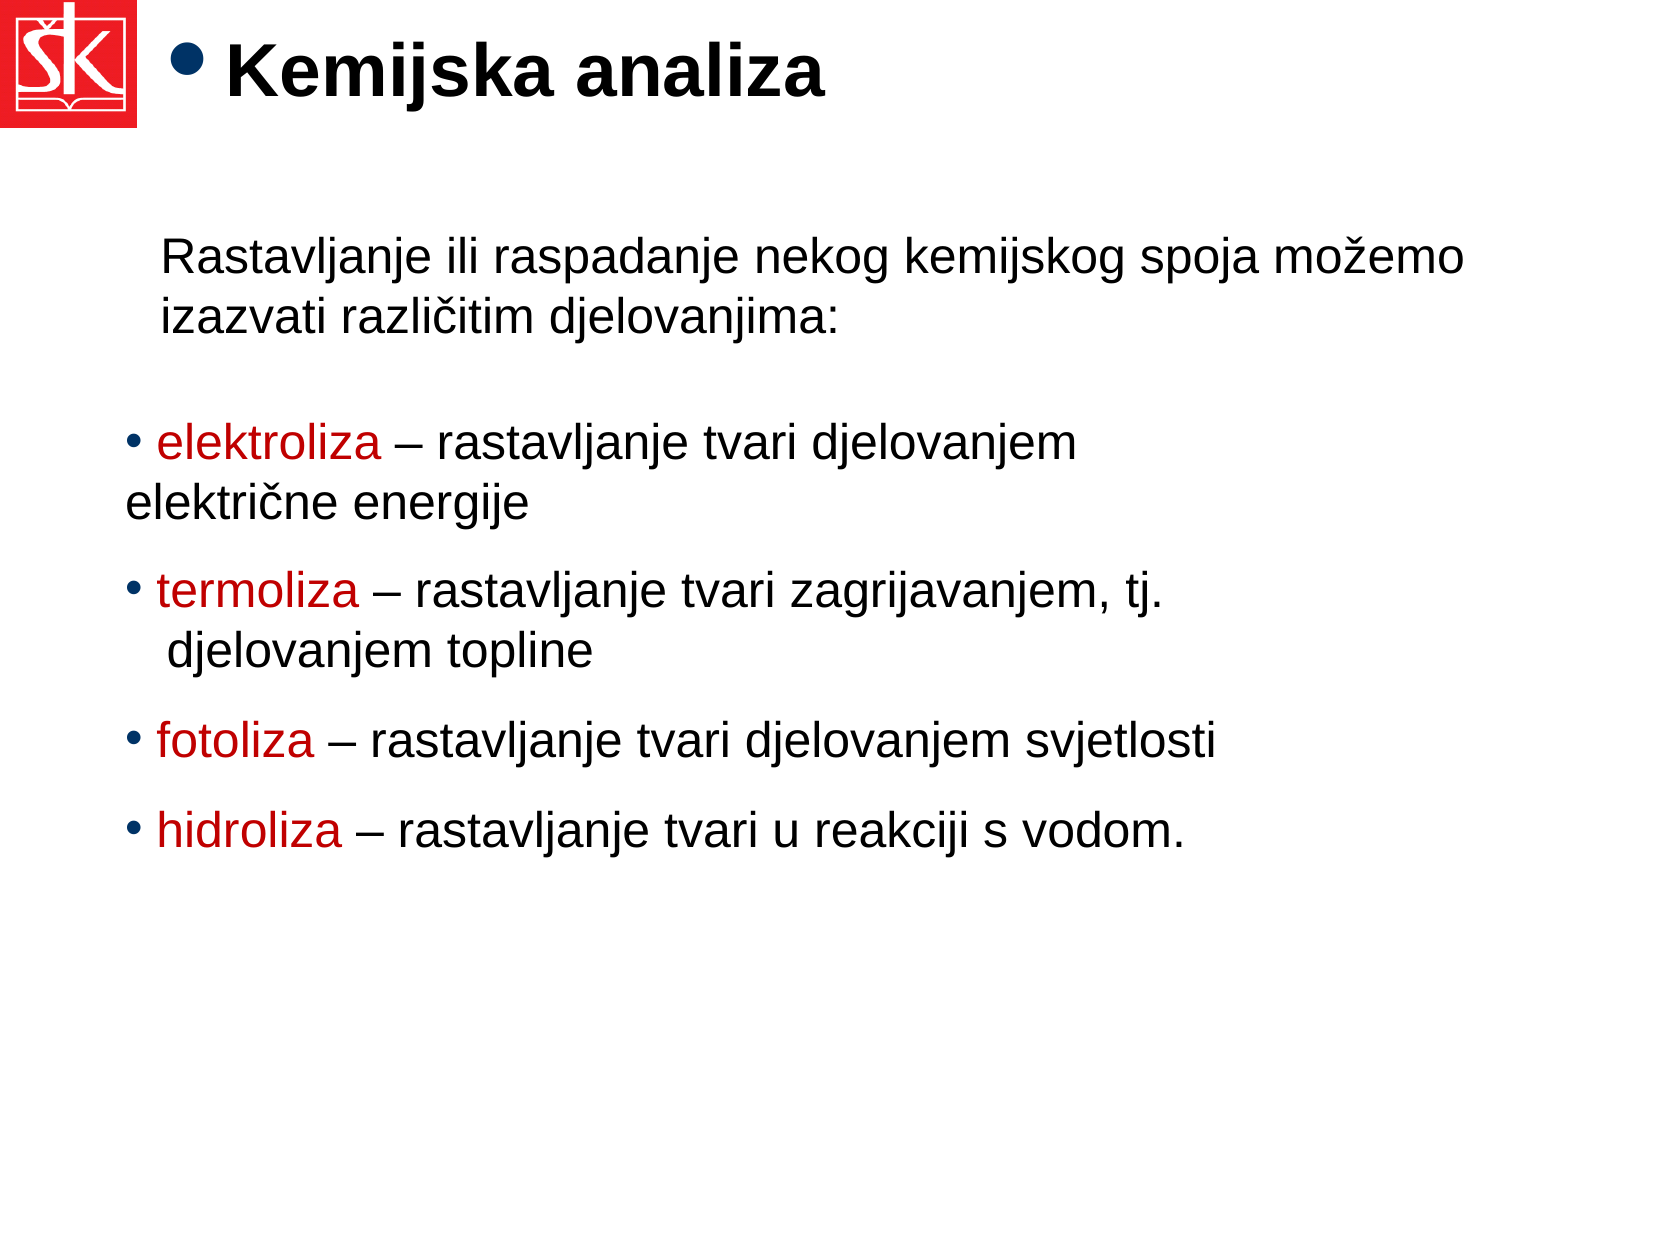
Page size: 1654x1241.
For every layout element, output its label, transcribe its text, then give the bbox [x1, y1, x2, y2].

picture [0, 0, 137, 128]
text_box Kemijska analiza [151, 13, 1337, 152]
text_box Rastavljanje ili raspadanje nekog kemijskog spoja možemo izazvati različitim djelovanjima: elektroliza – rastavljanje tvari djelovanjem električne energije termoliza – rastavljanje tvari zagrijavanjem, tj. djelovanjem topline fotoliza – rastavljanje tvari djelovanjem svjetlosti hidroliza – rastavljanje tvari u reakciji s vodom. [110, 215, 1558, 865]
